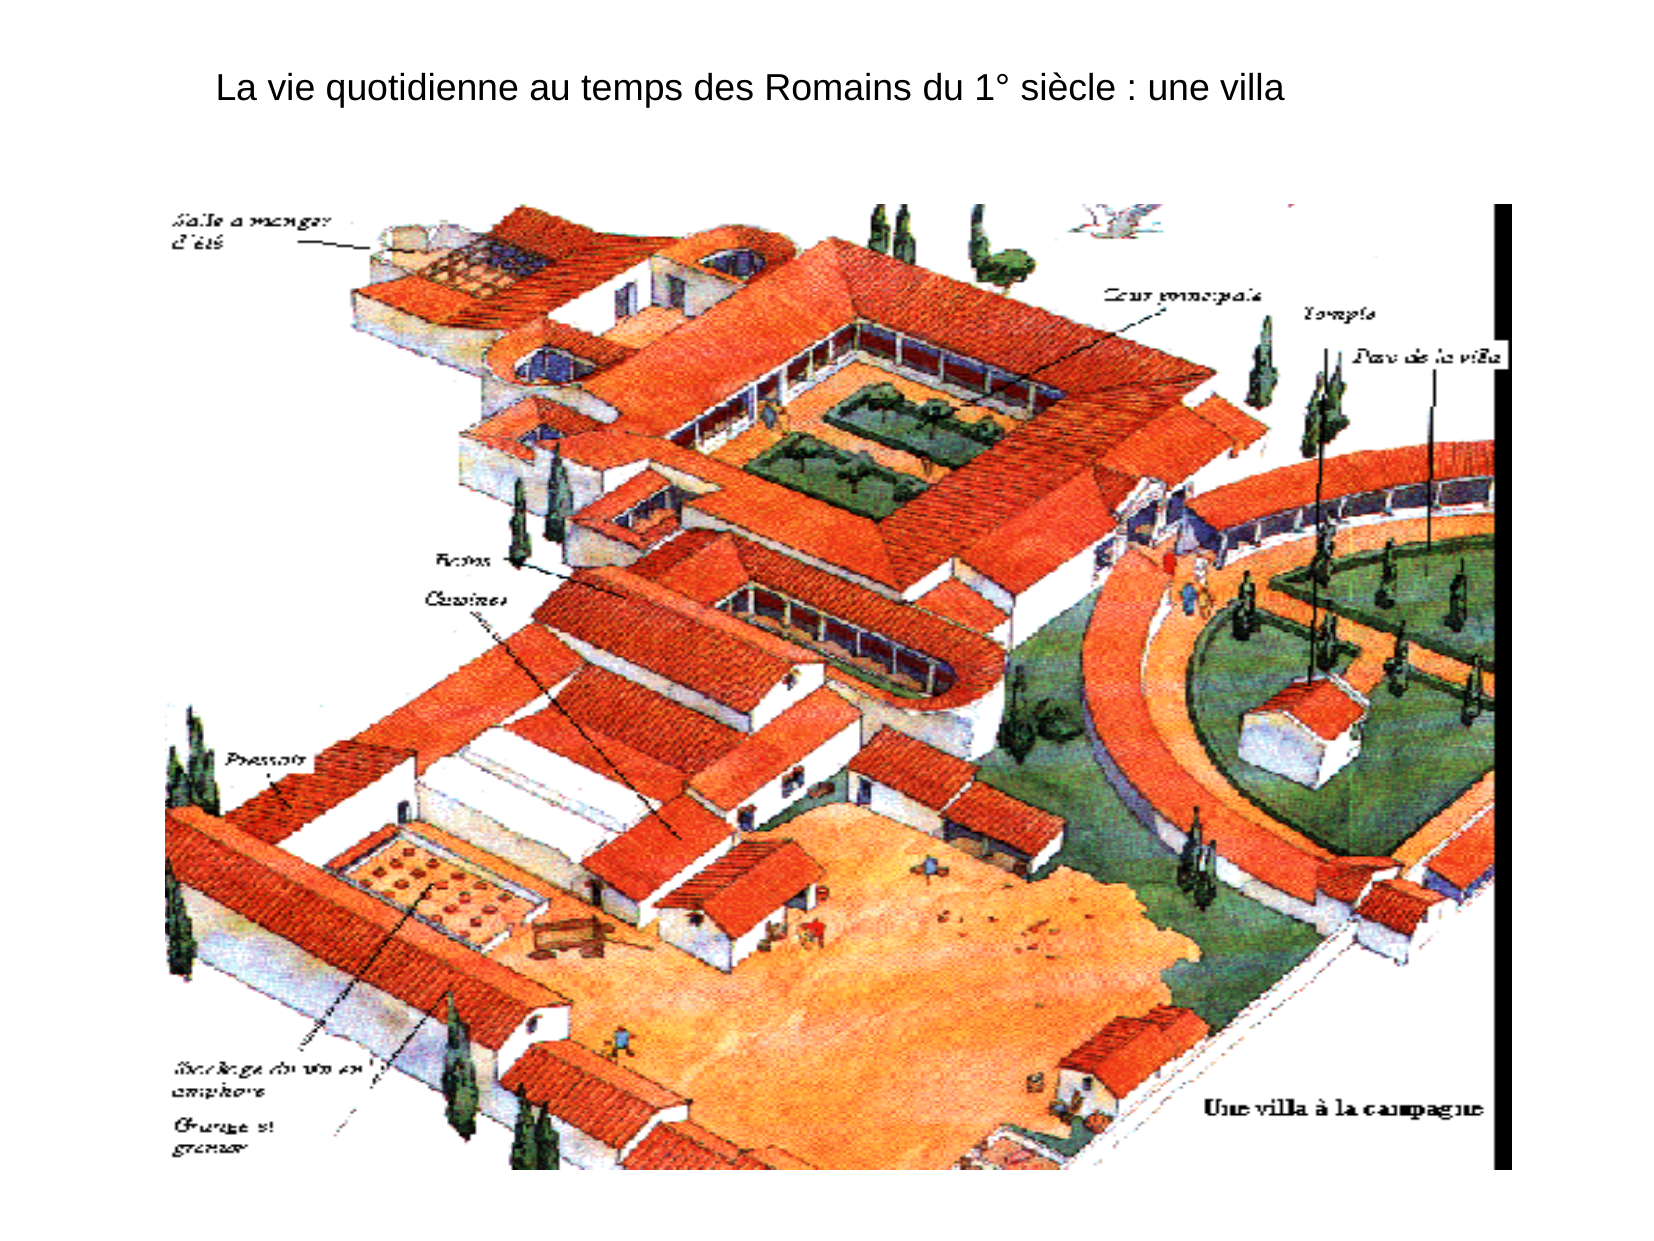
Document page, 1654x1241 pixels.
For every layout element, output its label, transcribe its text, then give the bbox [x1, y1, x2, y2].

text_box La vie quotidienne au temps des Romains du 1° siècle : une villa [200, 59, 1560, 116]
picture [165, 204, 1512, 1170]
